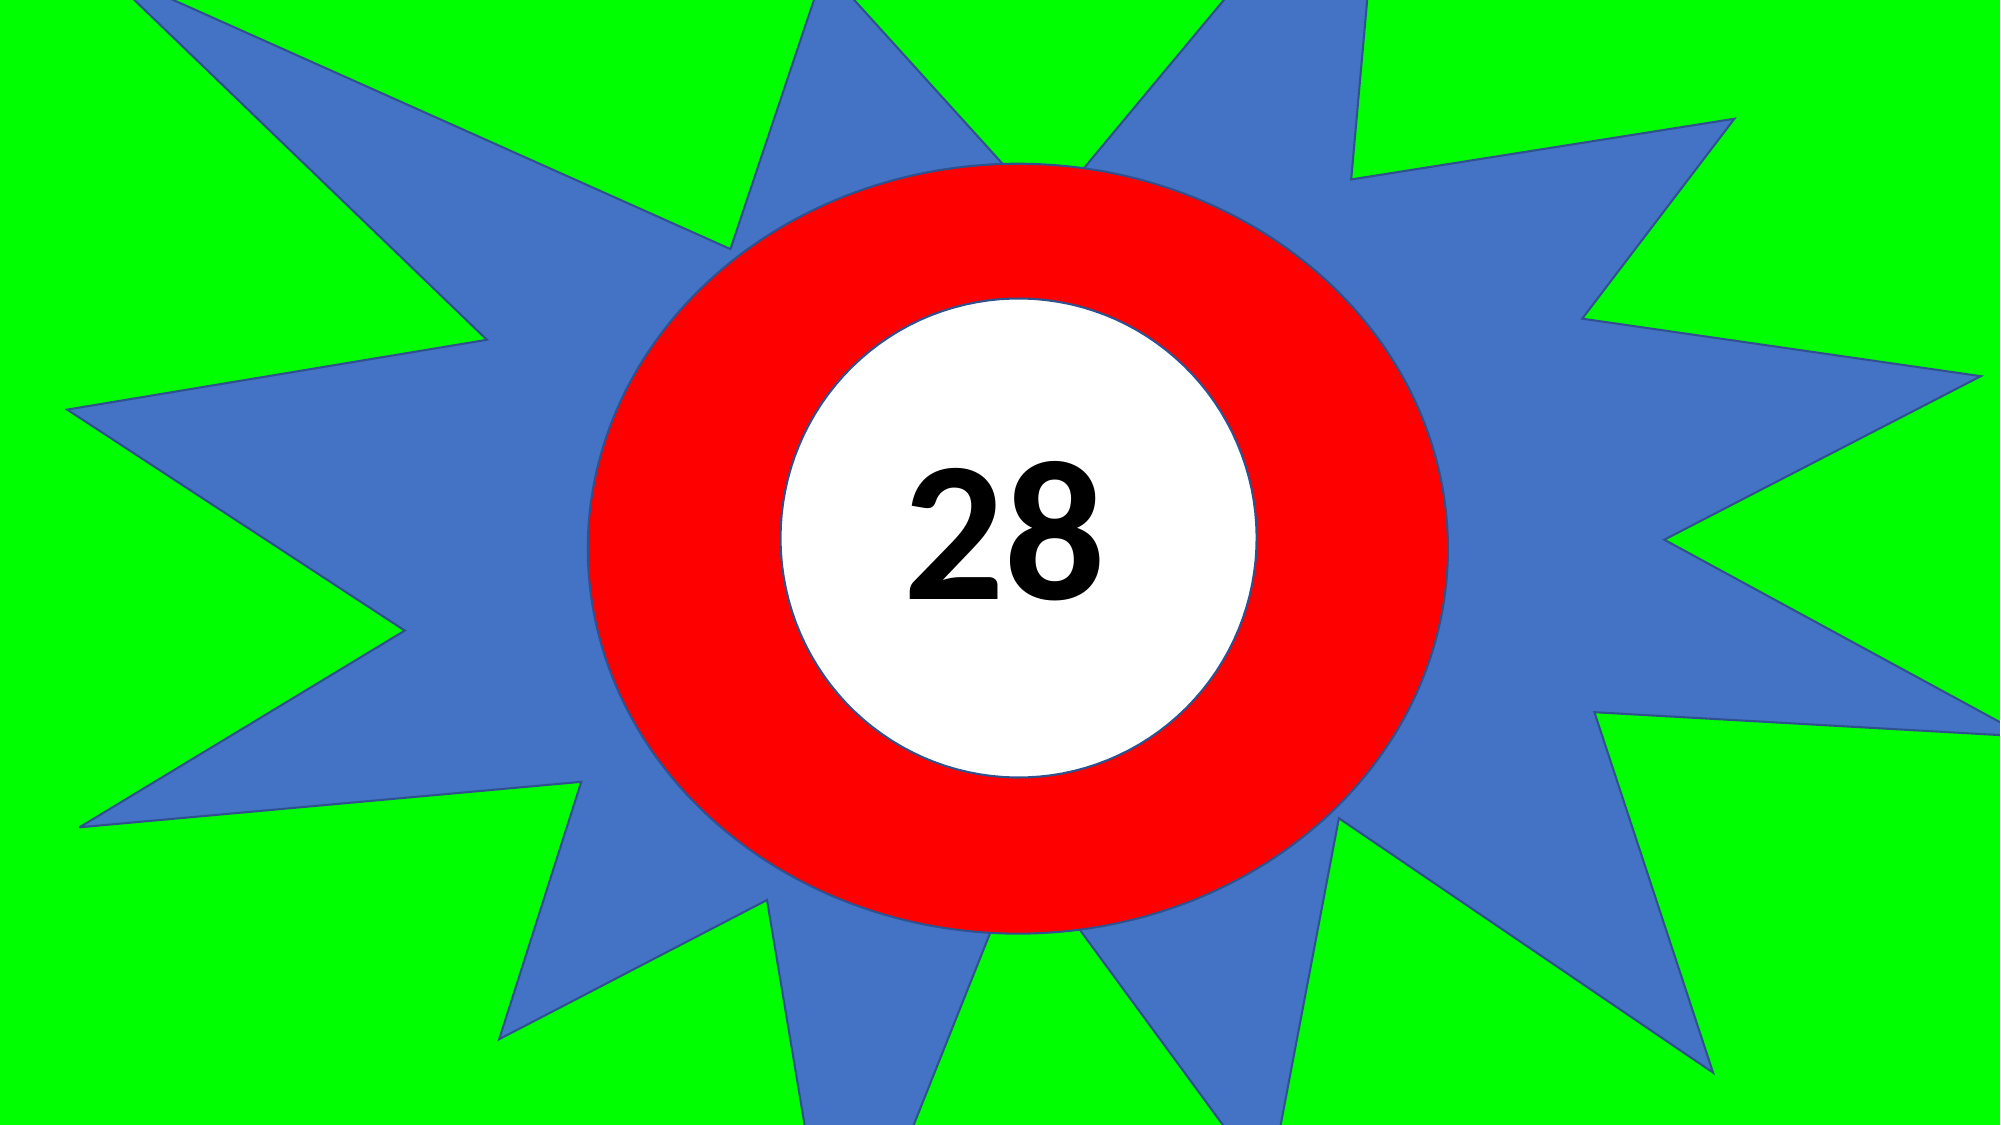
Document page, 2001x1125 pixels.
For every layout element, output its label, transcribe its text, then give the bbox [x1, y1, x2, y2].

text_box [67, 0, 2000, 1125]
text_box 28 [888, 391, 1206, 650]
